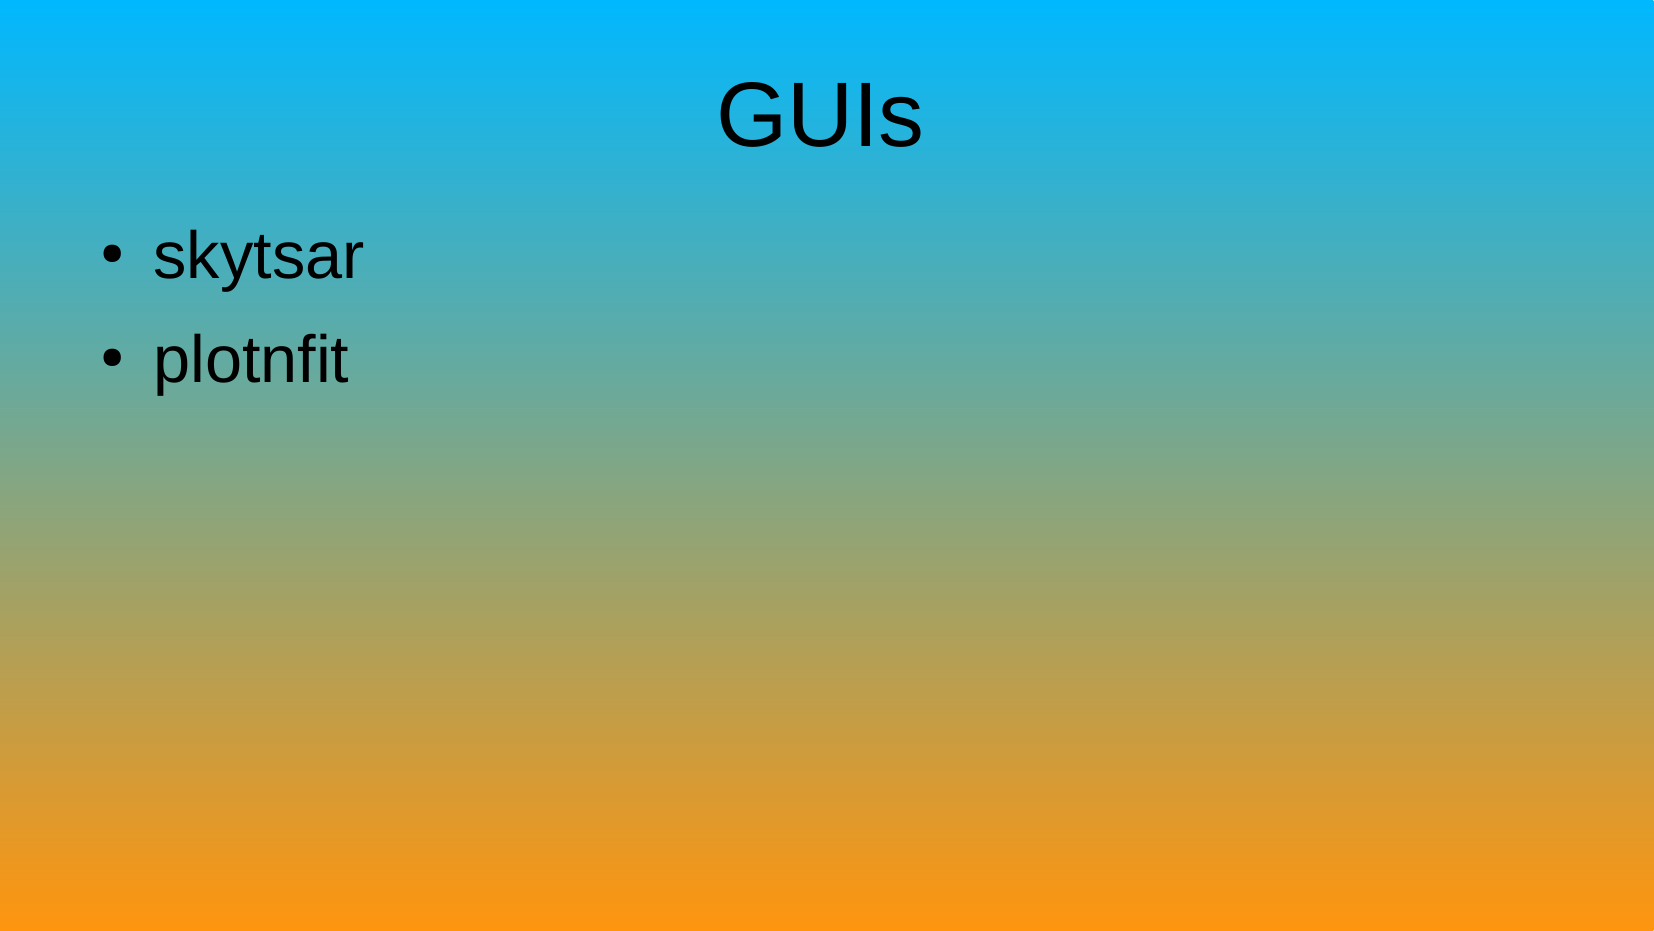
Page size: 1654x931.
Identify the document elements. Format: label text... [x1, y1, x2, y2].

list skytsar plotnfit [82, 217, 1571, 758]
title GUIs [82, 37, 1571, 193]
